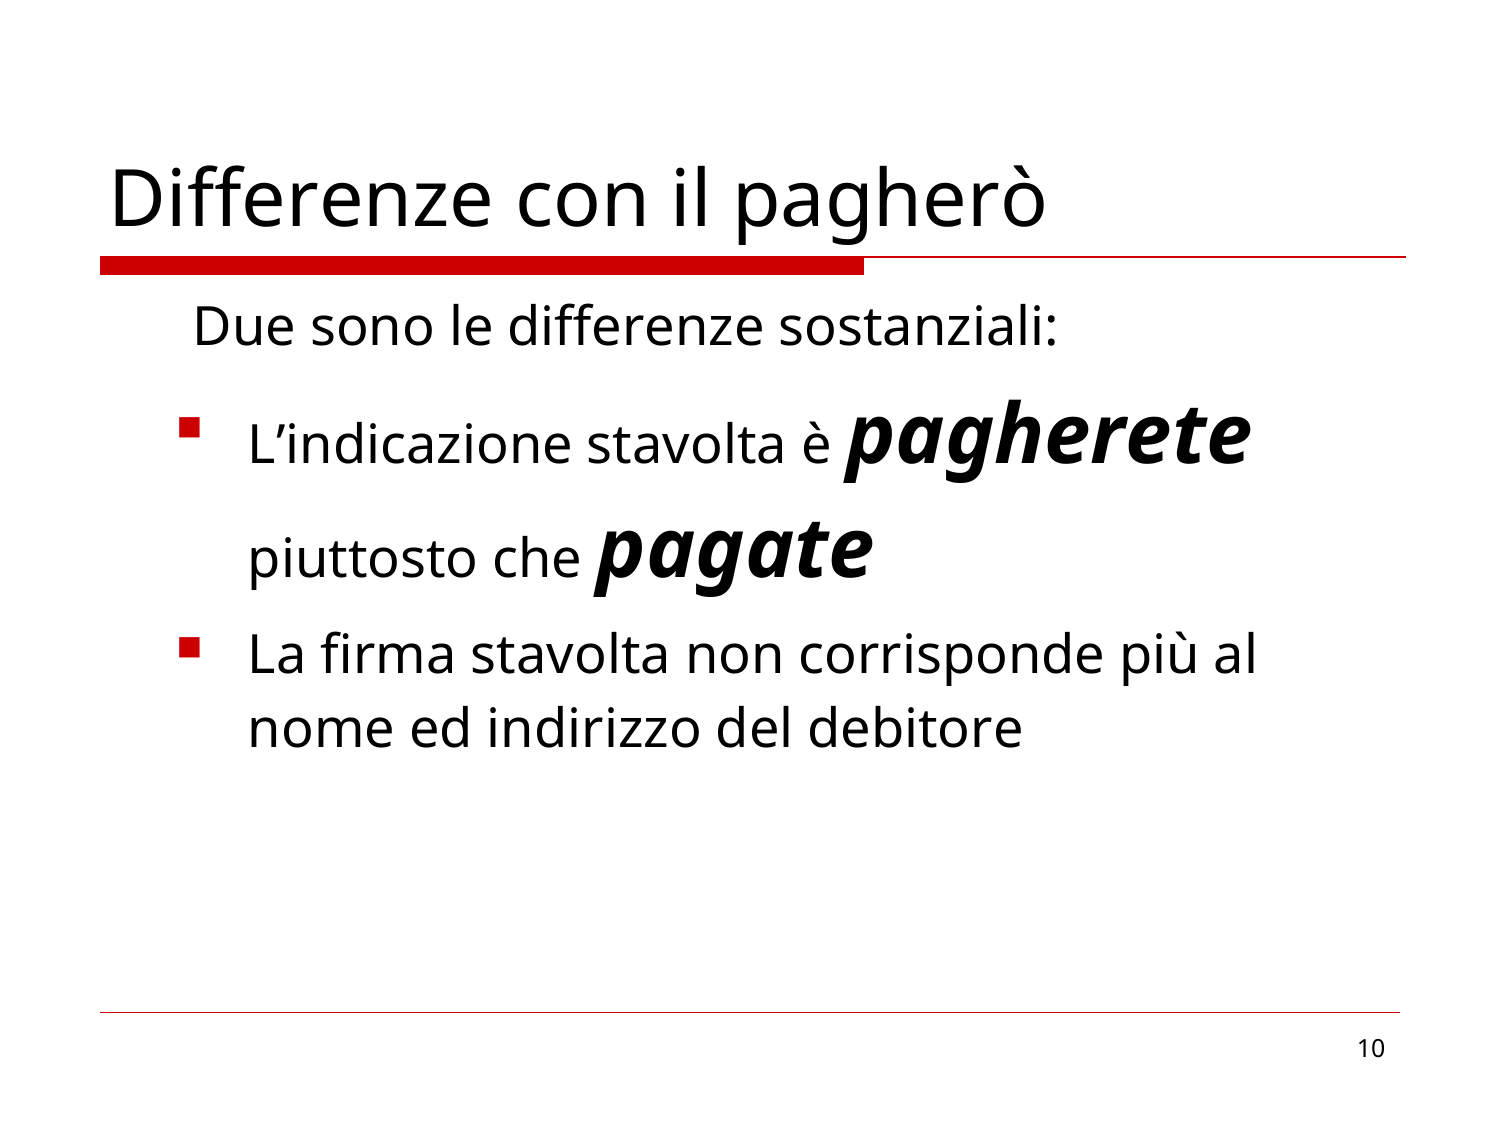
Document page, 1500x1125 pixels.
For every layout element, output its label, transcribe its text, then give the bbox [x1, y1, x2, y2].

list Due sono le differenze sostanziali: L’indicazione stavolta è pagherete piuttosto che pagate La firma stavolta non corrisponde più al nome ed indirizzo del debitore [99, 287, 1412, 668]
title Differenze con il pagherò [94, 50, 1407, 250]
